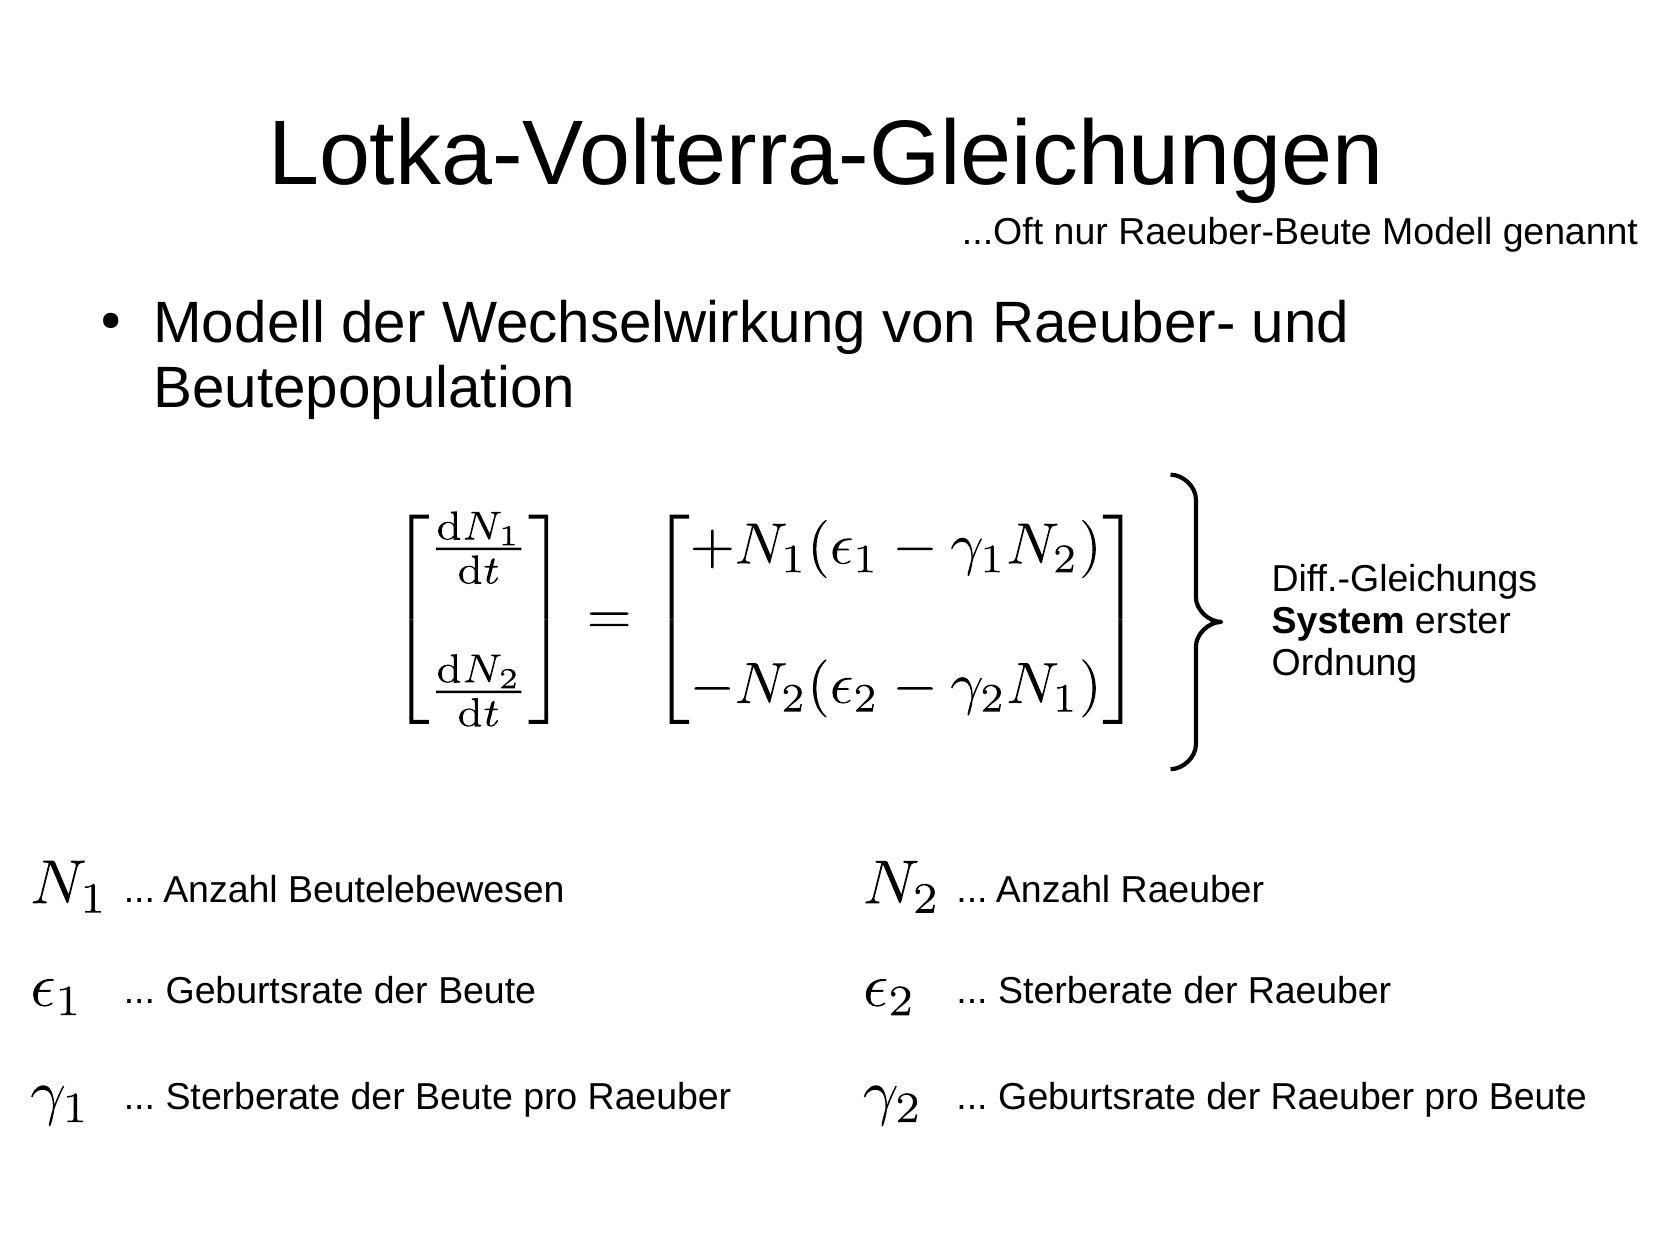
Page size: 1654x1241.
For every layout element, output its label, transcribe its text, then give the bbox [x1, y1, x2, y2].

text_box [862, 979, 914, 1016]
text_box ...Oft nur Raeuber-Beute Modell genannt [947, 202, 1654, 260]
text_box ... Geburtsrate der Raeuber pro Beute [941, 1068, 1603, 1126]
text_box [30, 860, 106, 913]
text_box Diff.-Gleichungs System erster Ordnung [1256, 550, 1588, 692]
text_box ... Sterberate der Raeuber [941, 962, 1407, 1019]
text_box [862, 860, 938, 913]
text_box [30, 978, 81, 1016]
text_box ... Sterberate der Beute pro Raeuber [109, 1068, 748, 1126]
text_box [862, 1085, 921, 1127]
text_box [390, 511, 1142, 727]
text_box ... Anzahl Raeuber [941, 861, 1280, 919]
title Lotka-Volterra-Gleichungen [82, 49, 1571, 257]
text_box [30, 1085, 88, 1127]
text_box ... Geburtsrate der Beute [109, 962, 552, 1019]
text_box ... Anzahl Beutelebewesen [109, 861, 581, 919]
list Modell der Wechselwirkung von Raeuber- und Beutepopulation [82, 290, 1571, 1010]
